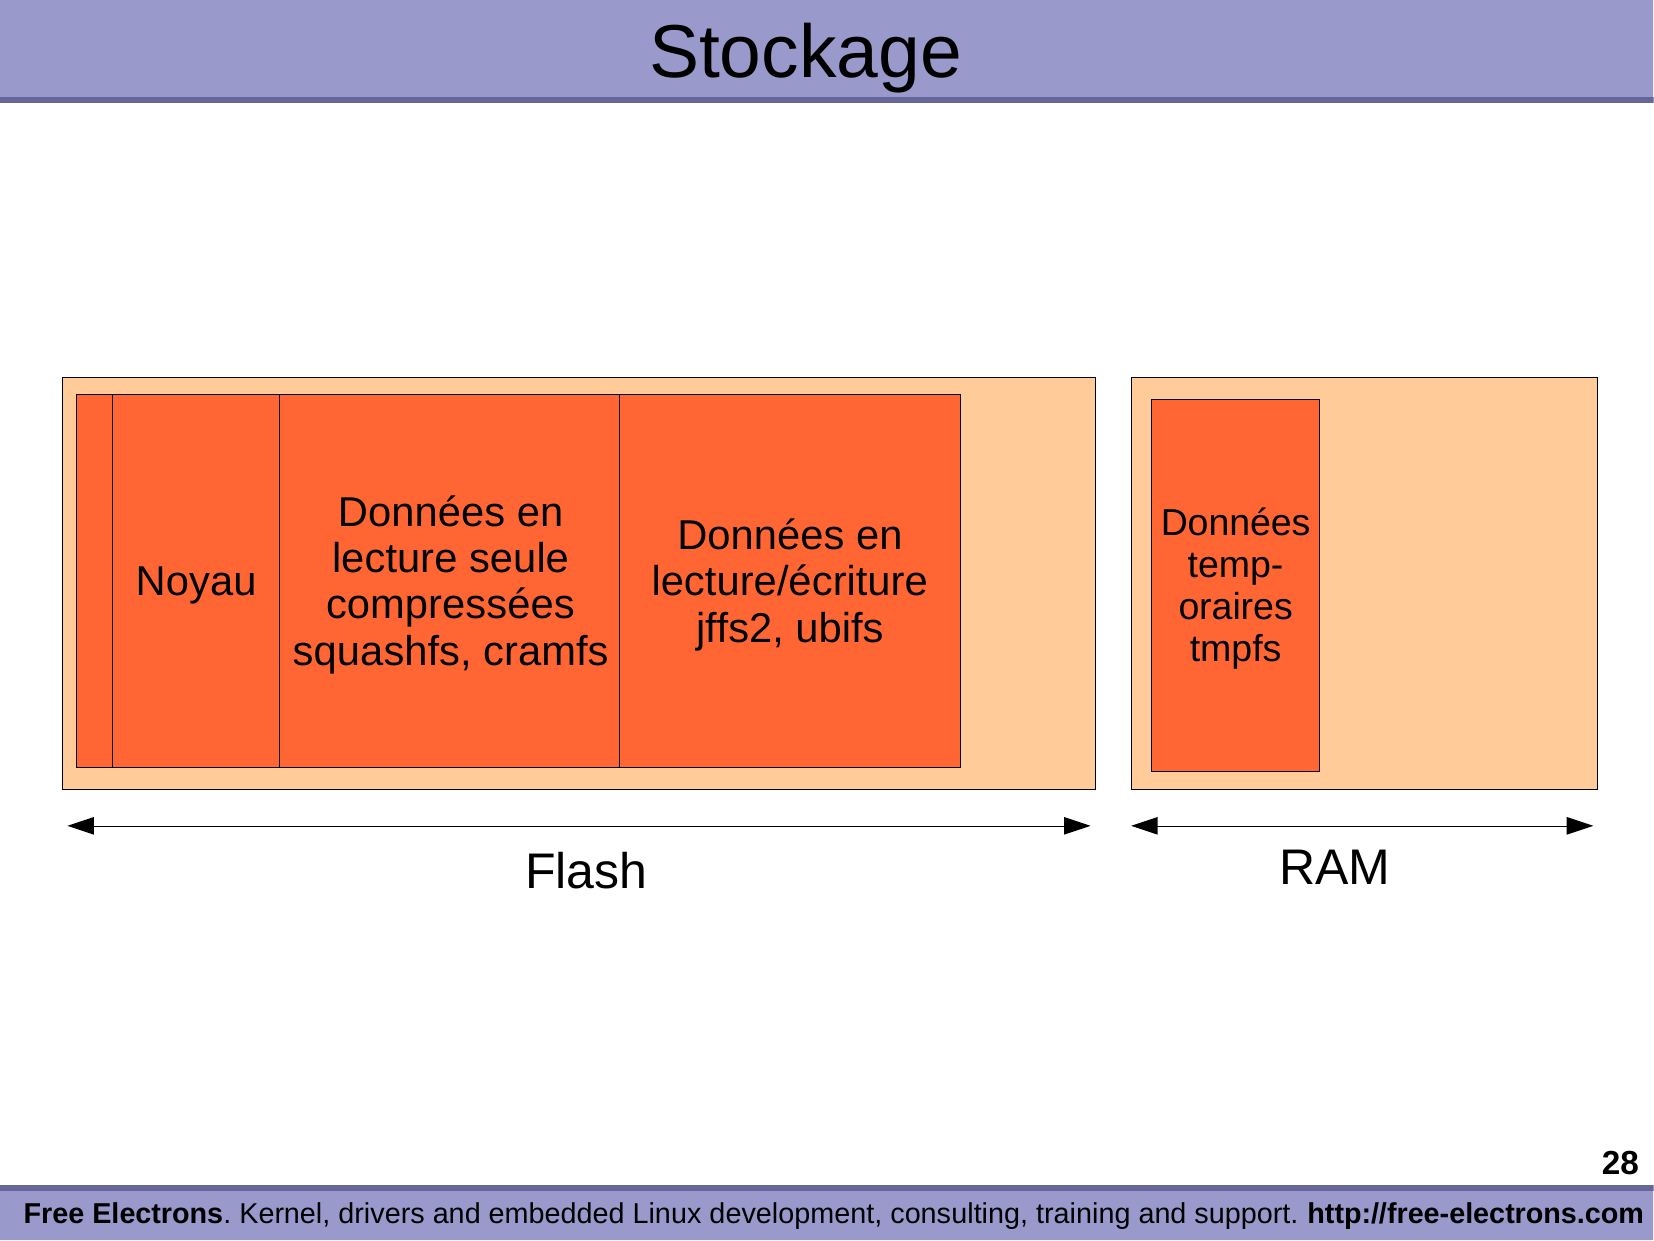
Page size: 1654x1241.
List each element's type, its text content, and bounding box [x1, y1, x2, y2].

text_box Données en lecture seule compressées squashfs, cramfs [279, 394, 619, 768]
text_box [1131, 377, 1598, 790]
text_box Données temp- oraires tmpfs [1151, 399, 1320, 772]
text_box Flash [525, 843, 674, 906]
text_box Données en lecture/écriture jffs2, ubifs [619, 394, 961, 768]
text_box RAM [1279, 839, 1428, 902]
title Stockage [60, 4, 1551, 98]
text_box Noyau [112, 394, 279, 768]
text_box [62, 377, 1096, 790]
